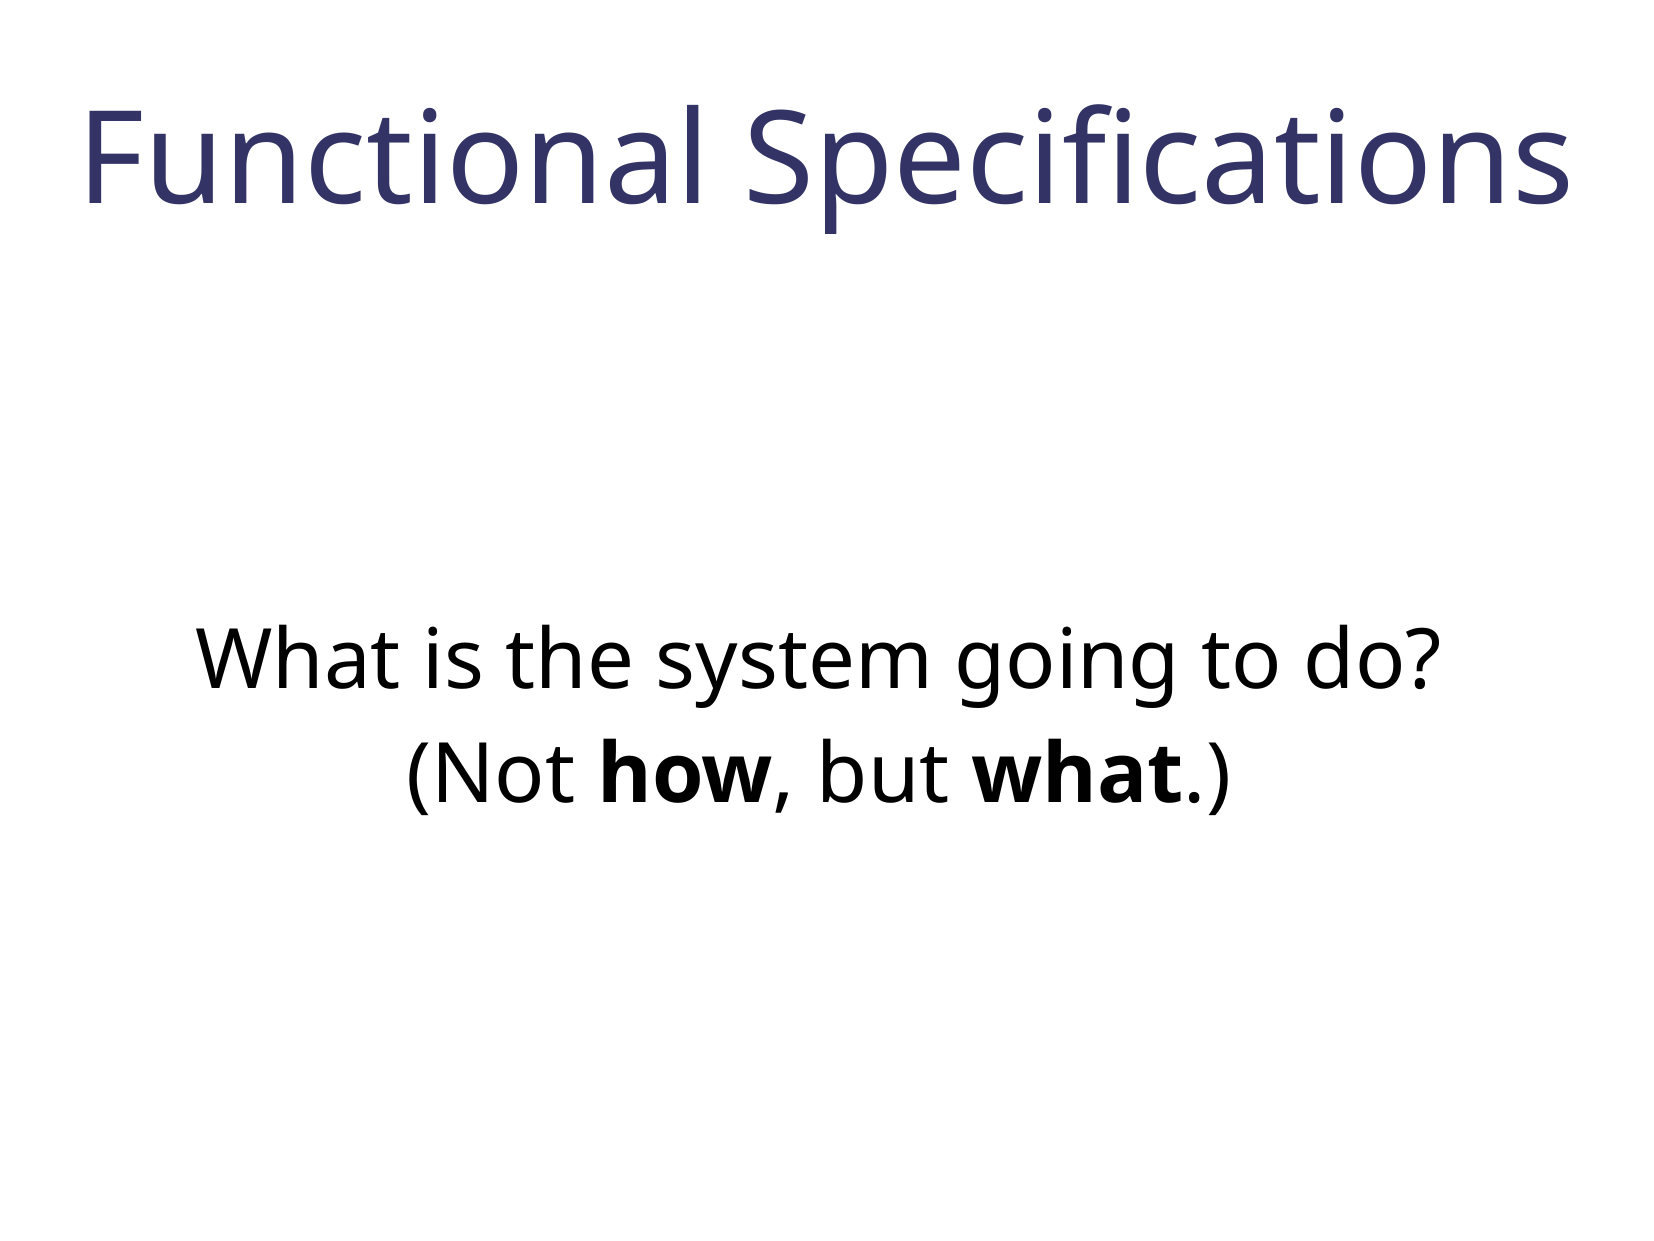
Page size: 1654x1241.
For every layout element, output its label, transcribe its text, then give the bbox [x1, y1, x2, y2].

subtitle What is the system going to do? (Not how, but what.) [75, 600, 1564, 803]
title Functional Specifications [0, 56, 1654, 250]
